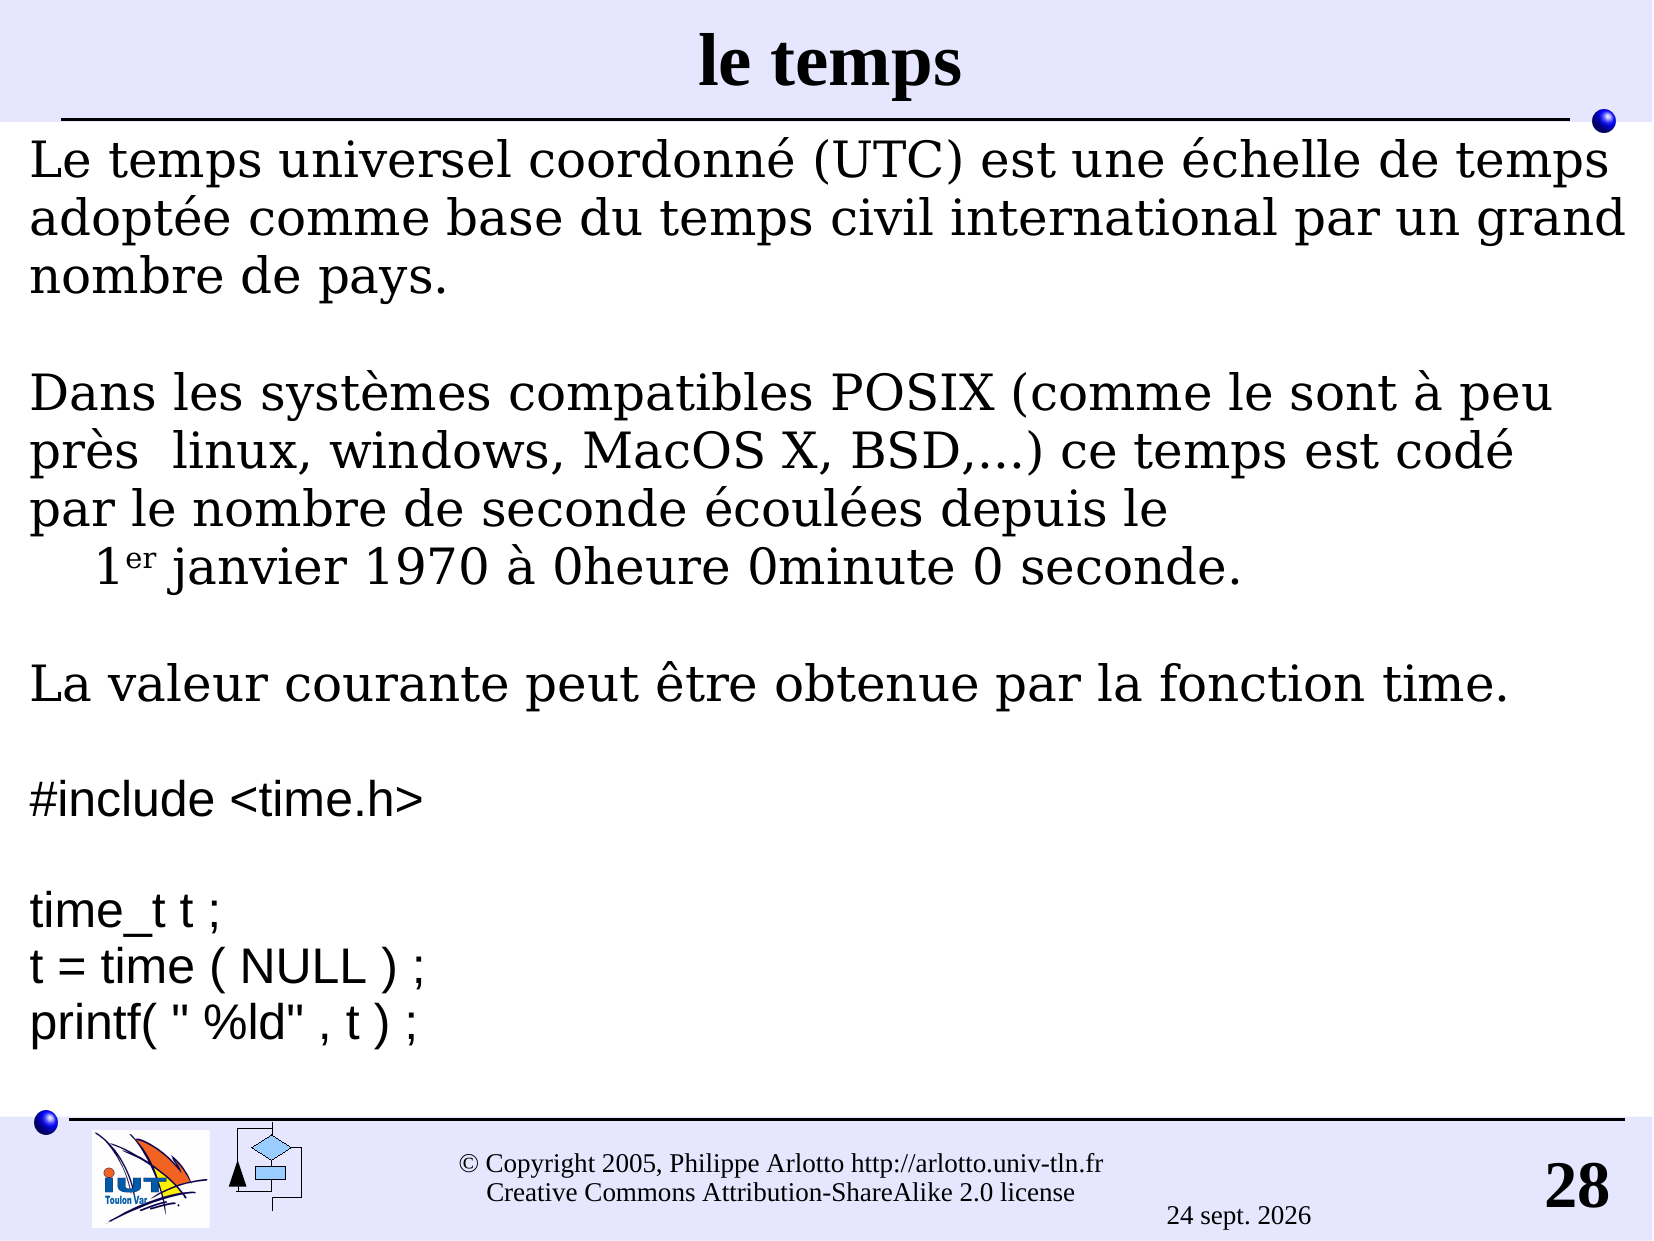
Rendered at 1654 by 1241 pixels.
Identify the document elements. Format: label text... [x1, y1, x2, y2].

title le temps [95, 11, 1585, 110]
text_box Le temps universel coordonné (UTC) est une échelle de temps adoptée comme base du temps civil international par un grand nombre de pays. Dans les systèmes compatibles POSIX (comme le sont à peu près linux, windows, MacOS X, BSD,...) ce temps est codé par le nombre de seconde écoulées depuis le 1er janvier 1970 à 0heure 0minute 0 seconde. La valeur courante peut être obtenue par la fonction time. #include <time.h> time_t t ; t = time ( NULL ) ; printf( " %ld" , t ) ; [29, 130, 1628, 1110]
